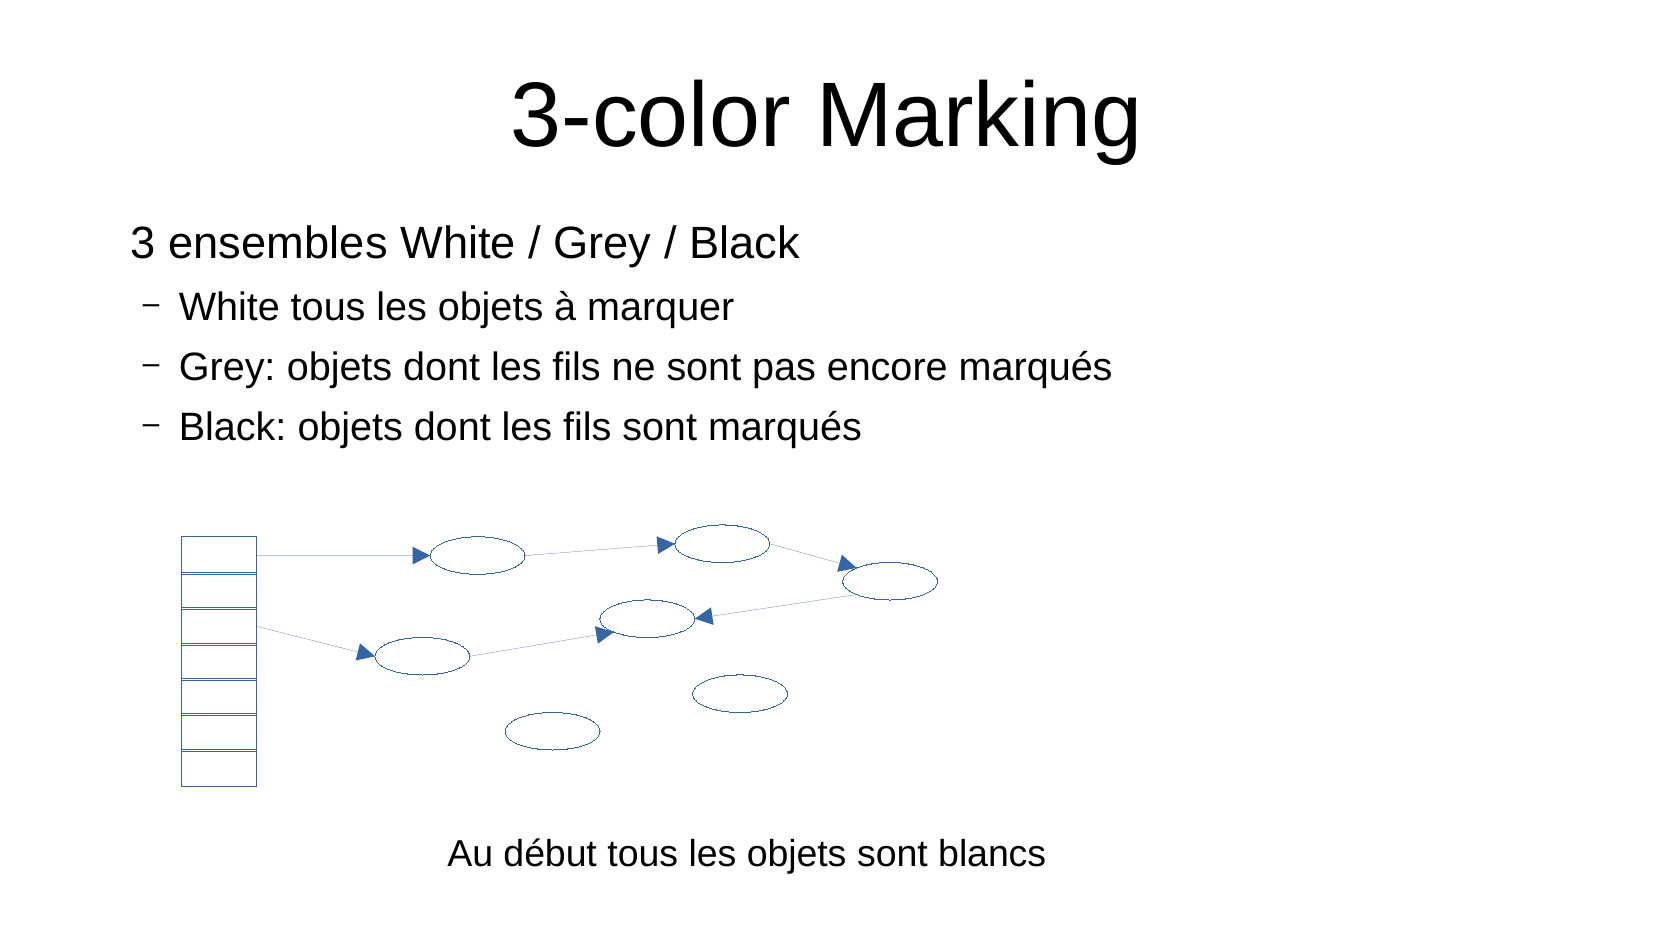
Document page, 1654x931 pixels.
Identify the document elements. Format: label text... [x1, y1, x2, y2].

list 3 ensembles White / Grey / Black White tous les objets à marquer Grey: objets dont les fils ne sont pas encore marqués Black: objets dont les fils sont marqués [82, 217, 1571, 451]
title 3-color Marking [82, 37, 1571, 193]
text_box Au début tous les objets sont blancs [432, 825, 1062, 882]
